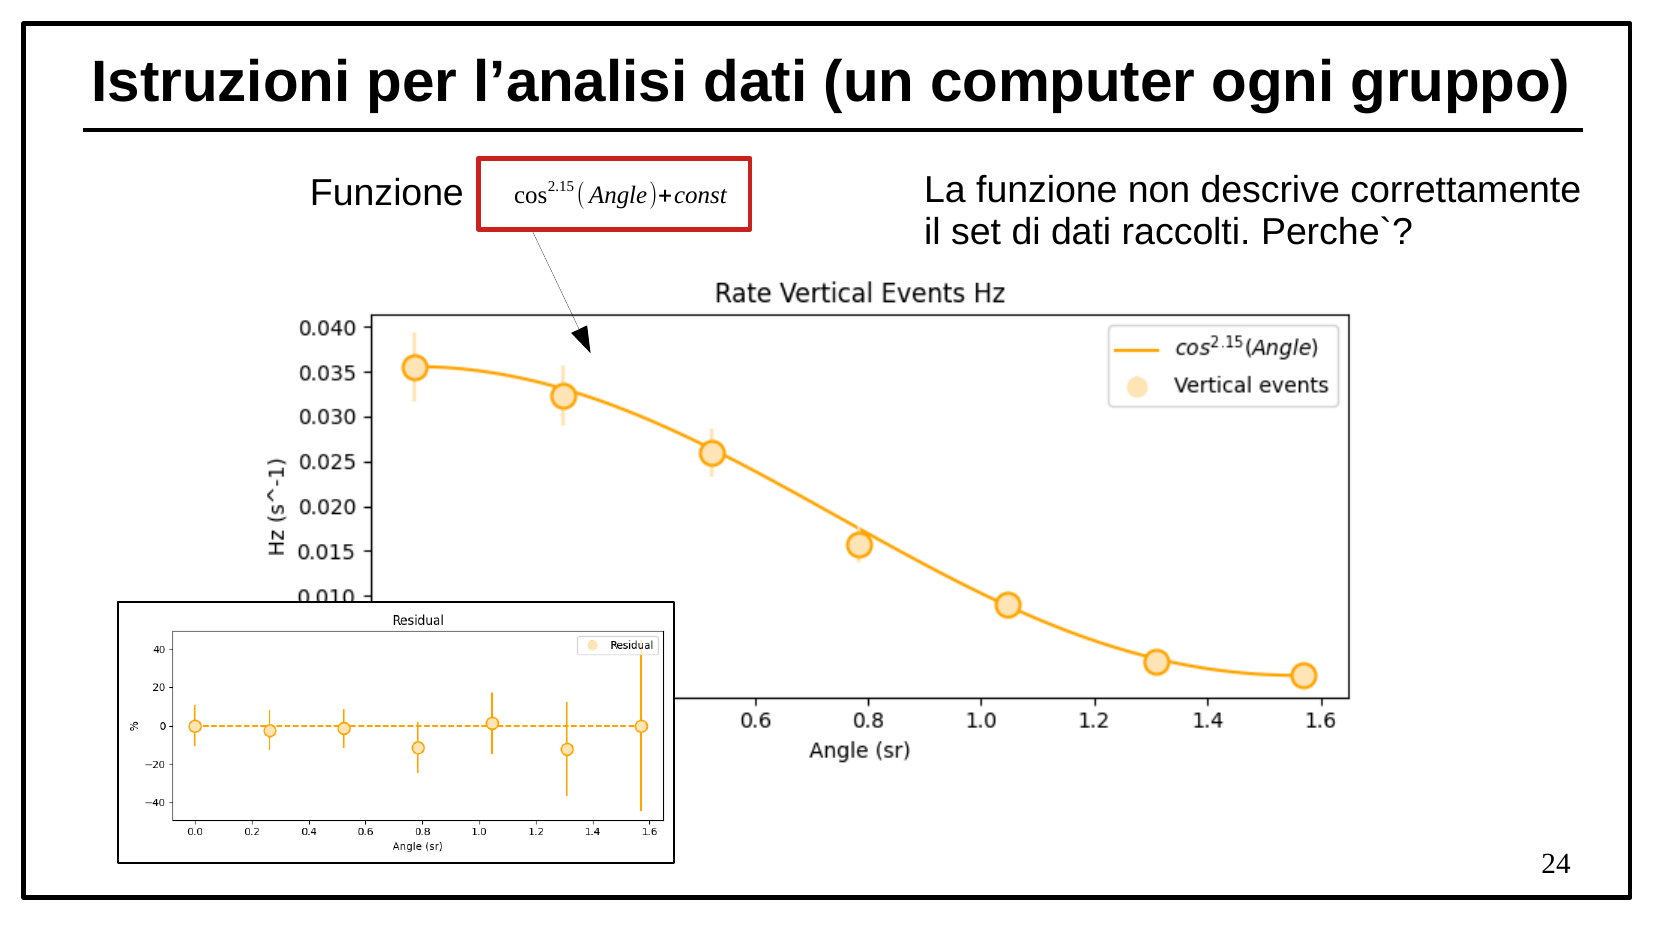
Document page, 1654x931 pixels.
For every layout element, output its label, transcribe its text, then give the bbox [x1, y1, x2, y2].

picture [245, 259, 1371, 785]
text_box Funzione [481, 164, 748, 227]
picture [118, 603, 674, 863]
text_box La funzione non descrive correttamente il set di dati raccolti. Perche`? [909, 161, 1619, 260]
text_box Istruzioni per l’analisi dati (un computer ogni gruppo) [76, 41, 1601, 154]
text_box Funzione [295, 164, 804, 263]
chart [507, 177, 736, 211]
